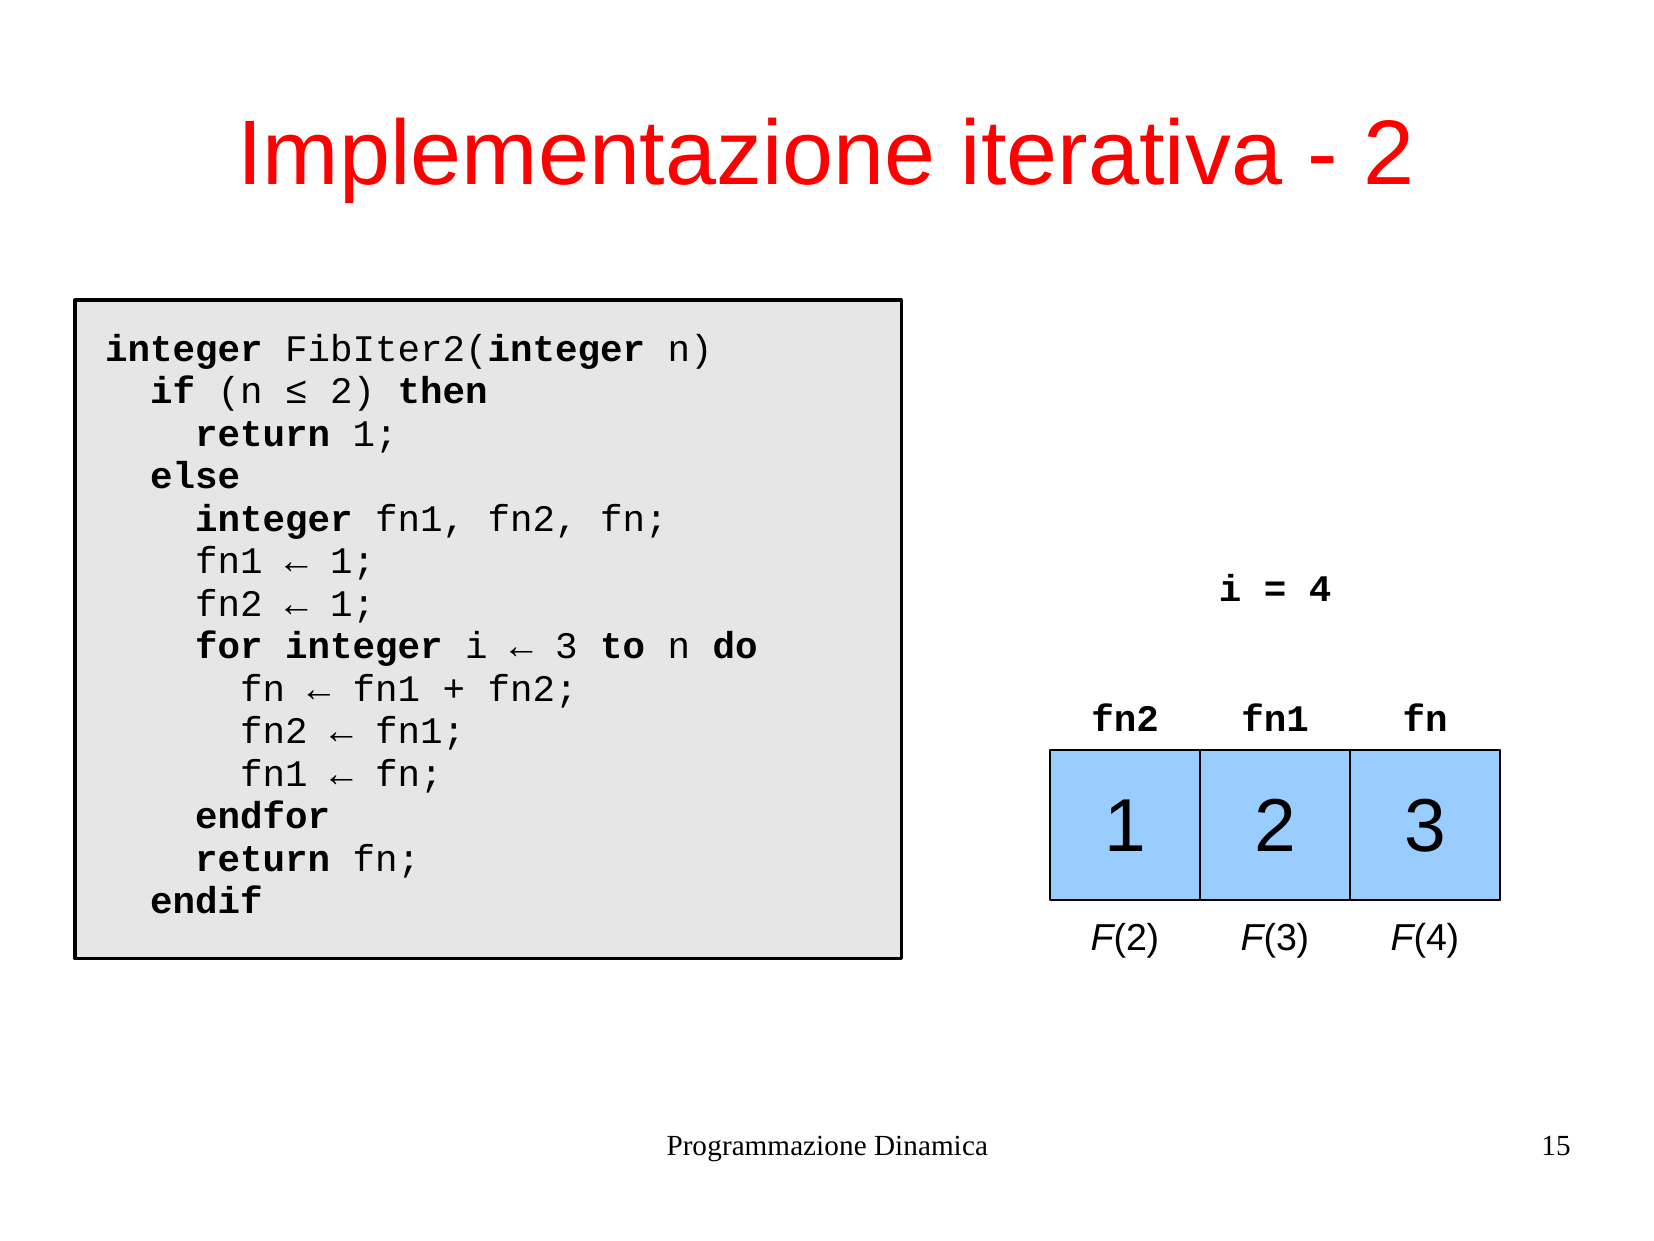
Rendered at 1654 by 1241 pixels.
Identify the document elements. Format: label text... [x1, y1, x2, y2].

text_box 3 [1350, 750, 1501, 901]
text_box 2 [1200, 750, 1350, 901]
title Implementazione iterativa - 2 [82, 49, 1571, 257]
text_box fn [1350, 693, 1501, 750]
text_box F(3) [1200, 901, 1351, 976]
text_box F(4) [1351, 901, 1501, 976]
text_box F(2) [1050, 901, 1200, 976]
text_box fn1 [1200, 693, 1350, 750]
text_box fn2 [1050, 693, 1200, 751]
text_box integer FibIter2(integer n) if (n ≤ 2) then return 1; else integer fn1, fn2, fn; fn1 ← 1; fn2 ← 1; for integer i ← 3 to n do fn ← fn1 + fn2; fn2 ← fn1; fn1 ← fn; endfor return fn; endif [75, 300, 902, 959]
text_box i = 4 [1162, 562, 1388, 620]
text_box 1 [1050, 751, 1200, 901]
